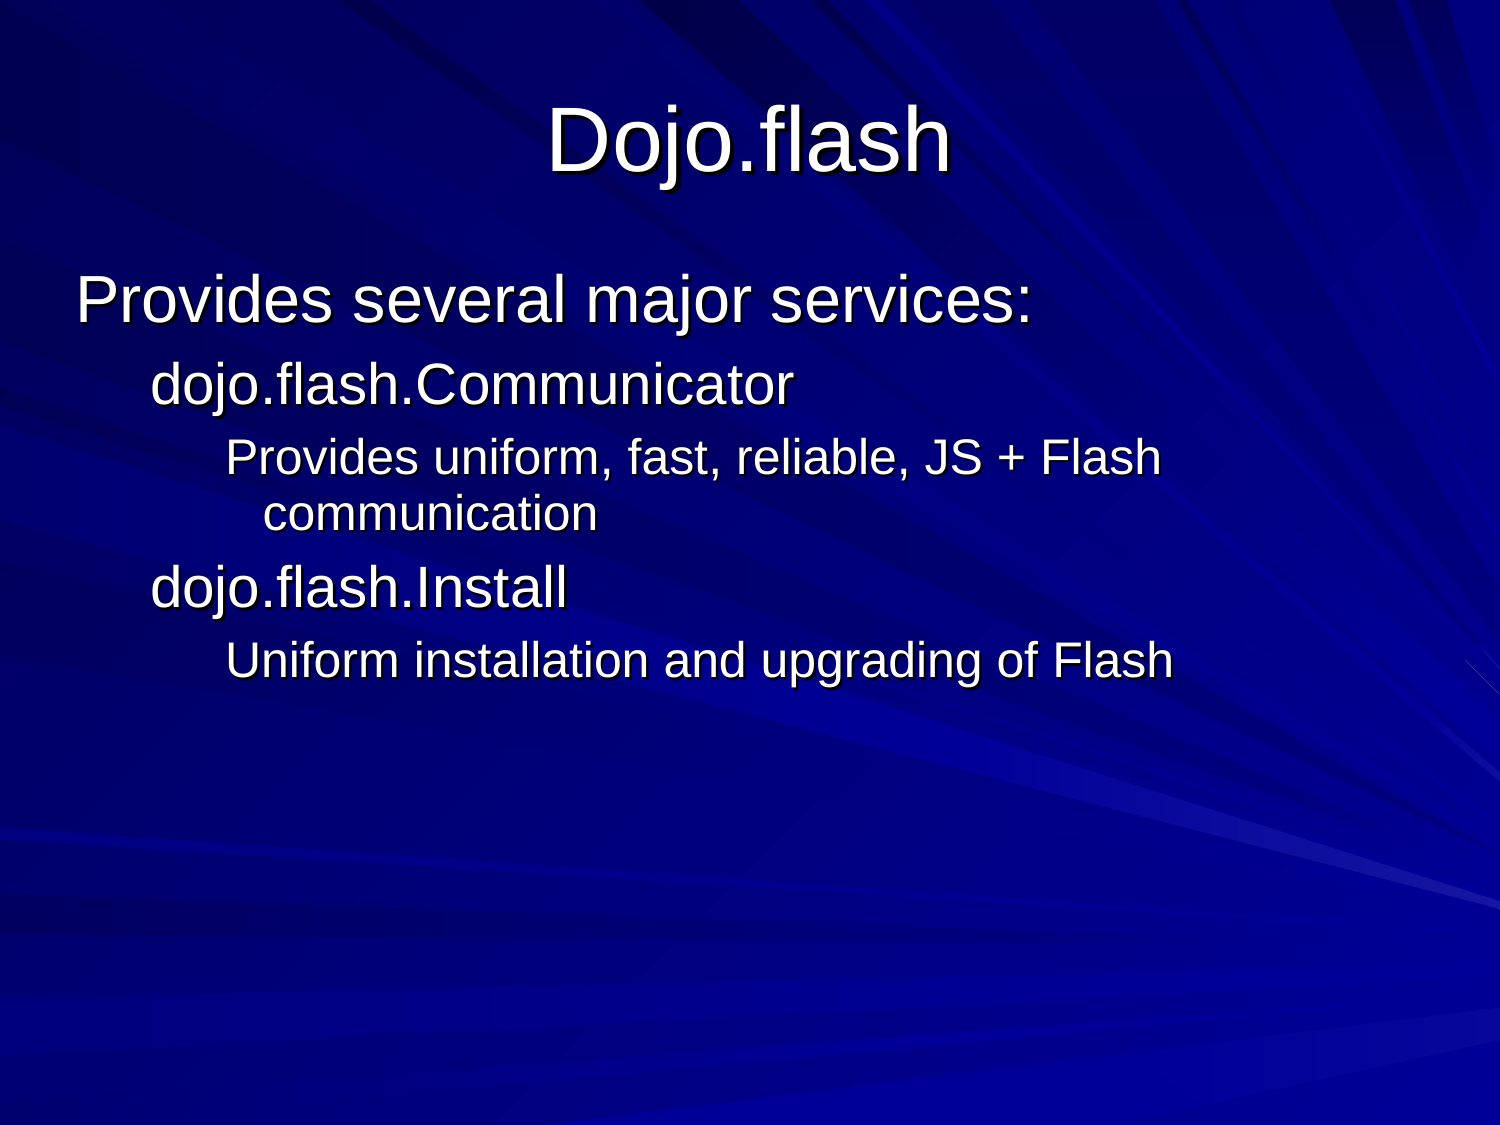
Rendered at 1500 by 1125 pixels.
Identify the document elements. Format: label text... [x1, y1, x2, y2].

list Provides several major services: dojo.flash.Communicator Provides uniform, fast, reliable, JS + Flash communication dojo.flash.Install Uniform installation and upgrading of Flash [75, 262, 1426, 1006]
title Dojo.flash [75, 45, 1426, 234]
